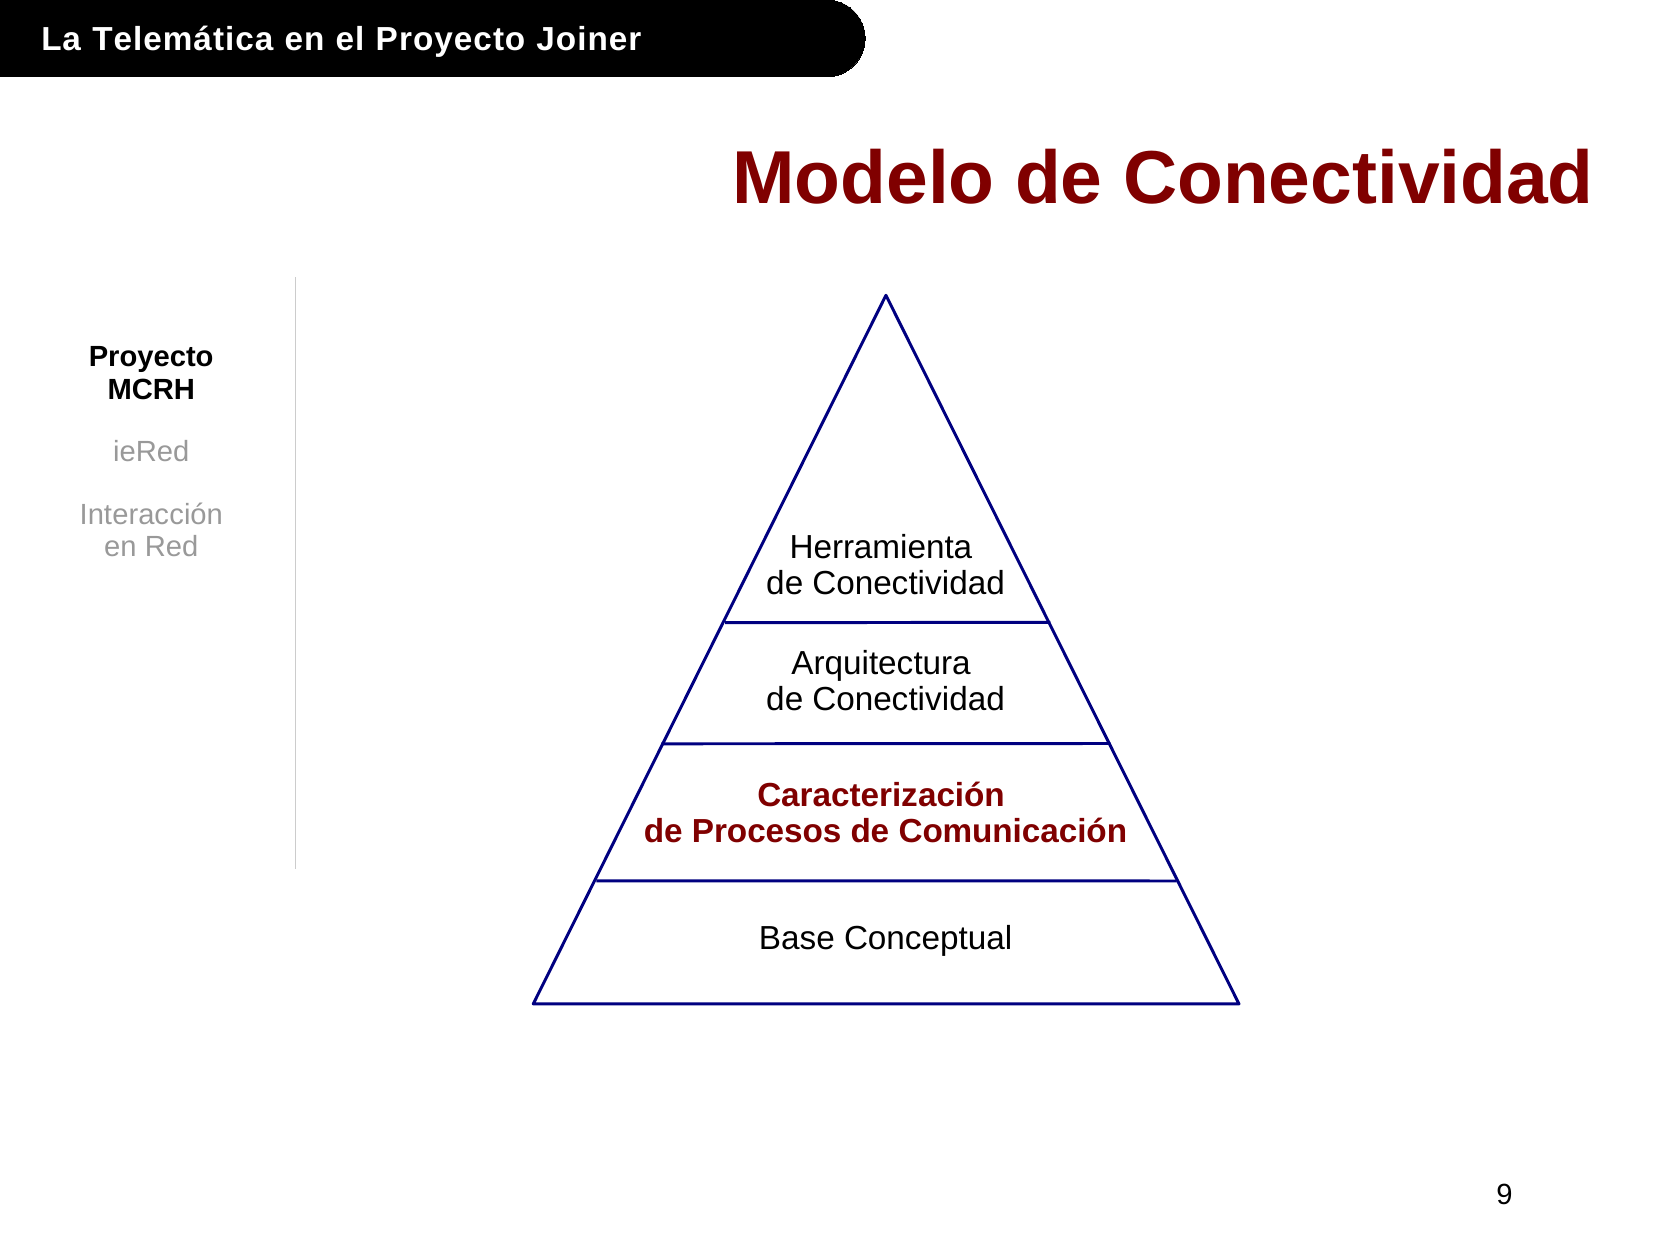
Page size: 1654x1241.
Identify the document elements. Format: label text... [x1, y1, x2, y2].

text_box Herramienta de Conectividad [766, 530, 1006, 612]
title Modelo de Conectividad [118, 118, 1595, 237]
text_box Caracterización de Procesos de Comunicación [643, 778, 1128, 863]
text_box Arquitectura de Conectividad [766, 646, 1006, 728]
text_box Base Conceptual [758, 920, 1013, 963]
list Proyecto MCRH ieRed Interacción en Red [18, 277, 285, 862]
